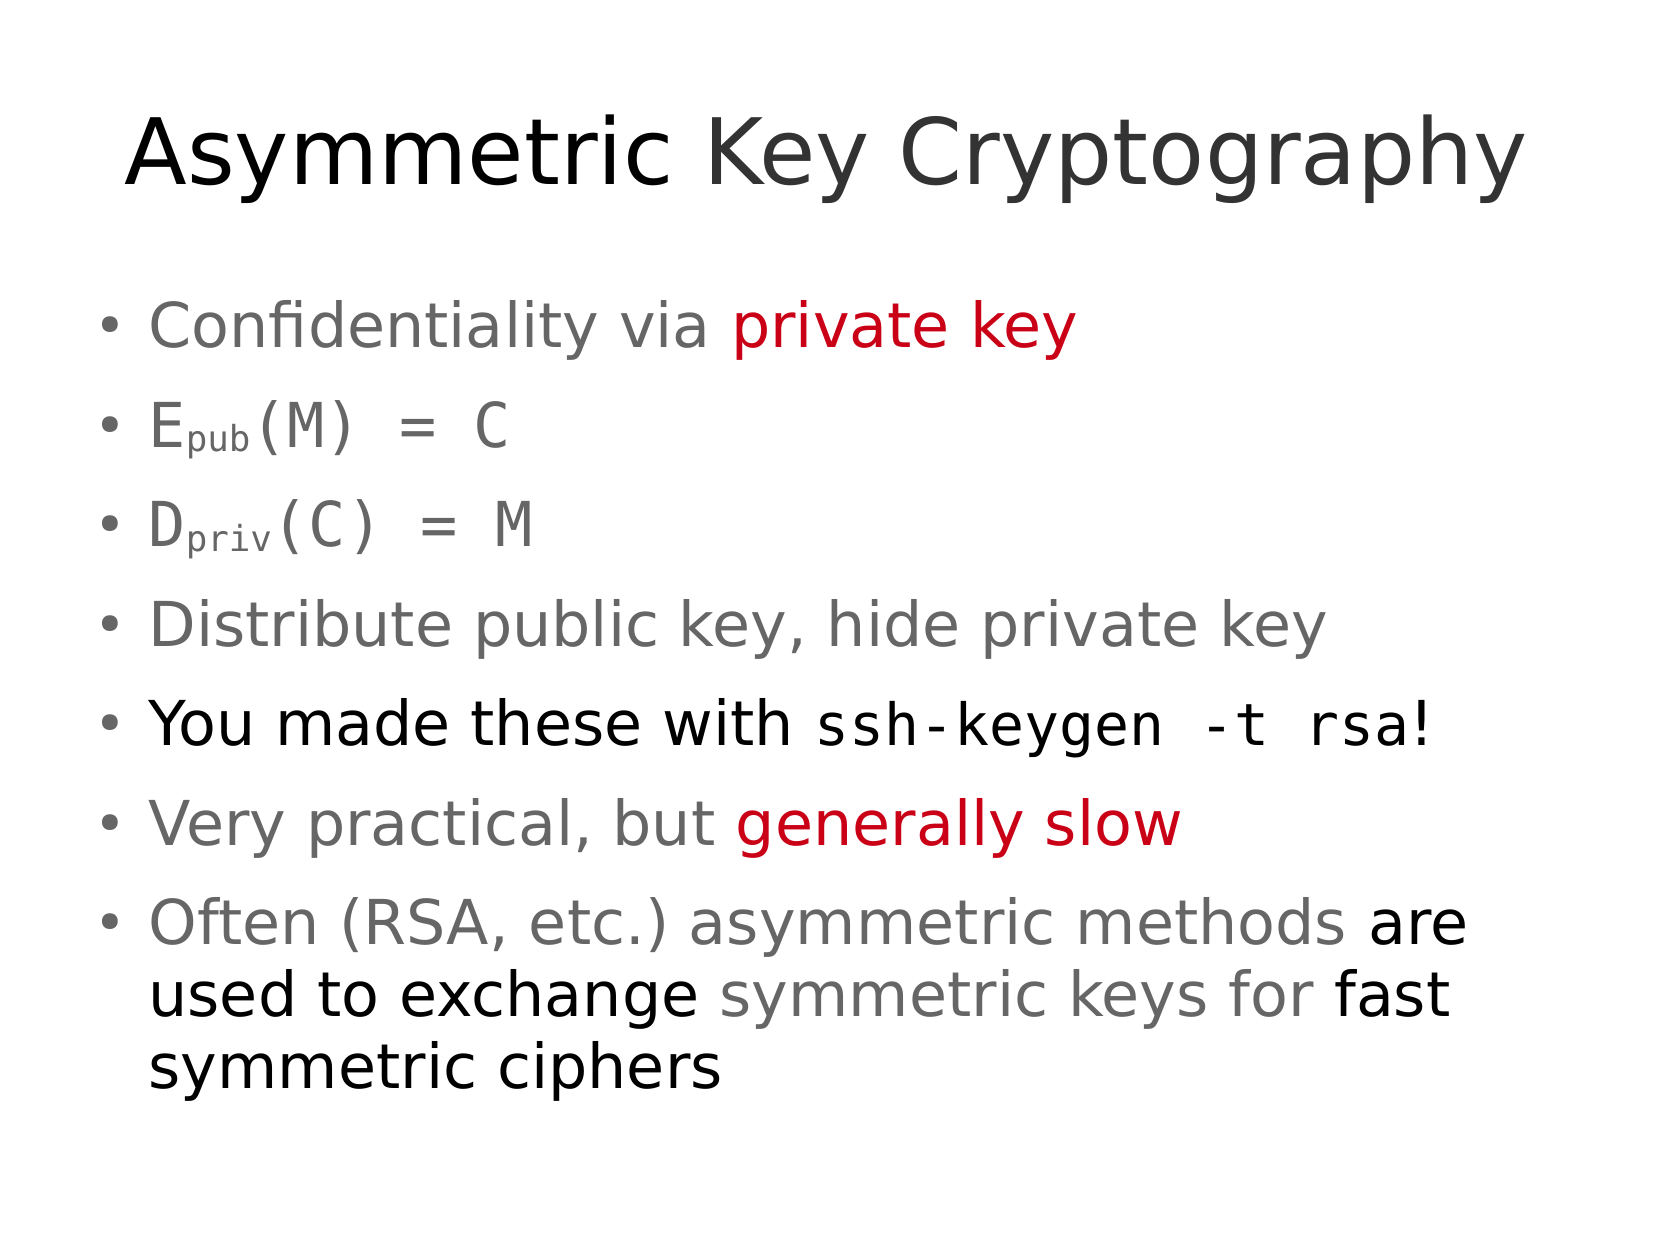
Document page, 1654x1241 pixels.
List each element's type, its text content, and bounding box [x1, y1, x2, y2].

title Asymmetric Key Cryptography [82, 49, 1571, 257]
list Confidentiality via private key Epub(M) = C Dpriv(C) = M Distribute public key, hide private key You made these with ssh-keygen -t rsa! Very practical, but generally slow Often (RSA, etc.) asymmetric methods are used to exchange symmetric keys for fast symmetric ciphers [82, 290, 1571, 1109]
